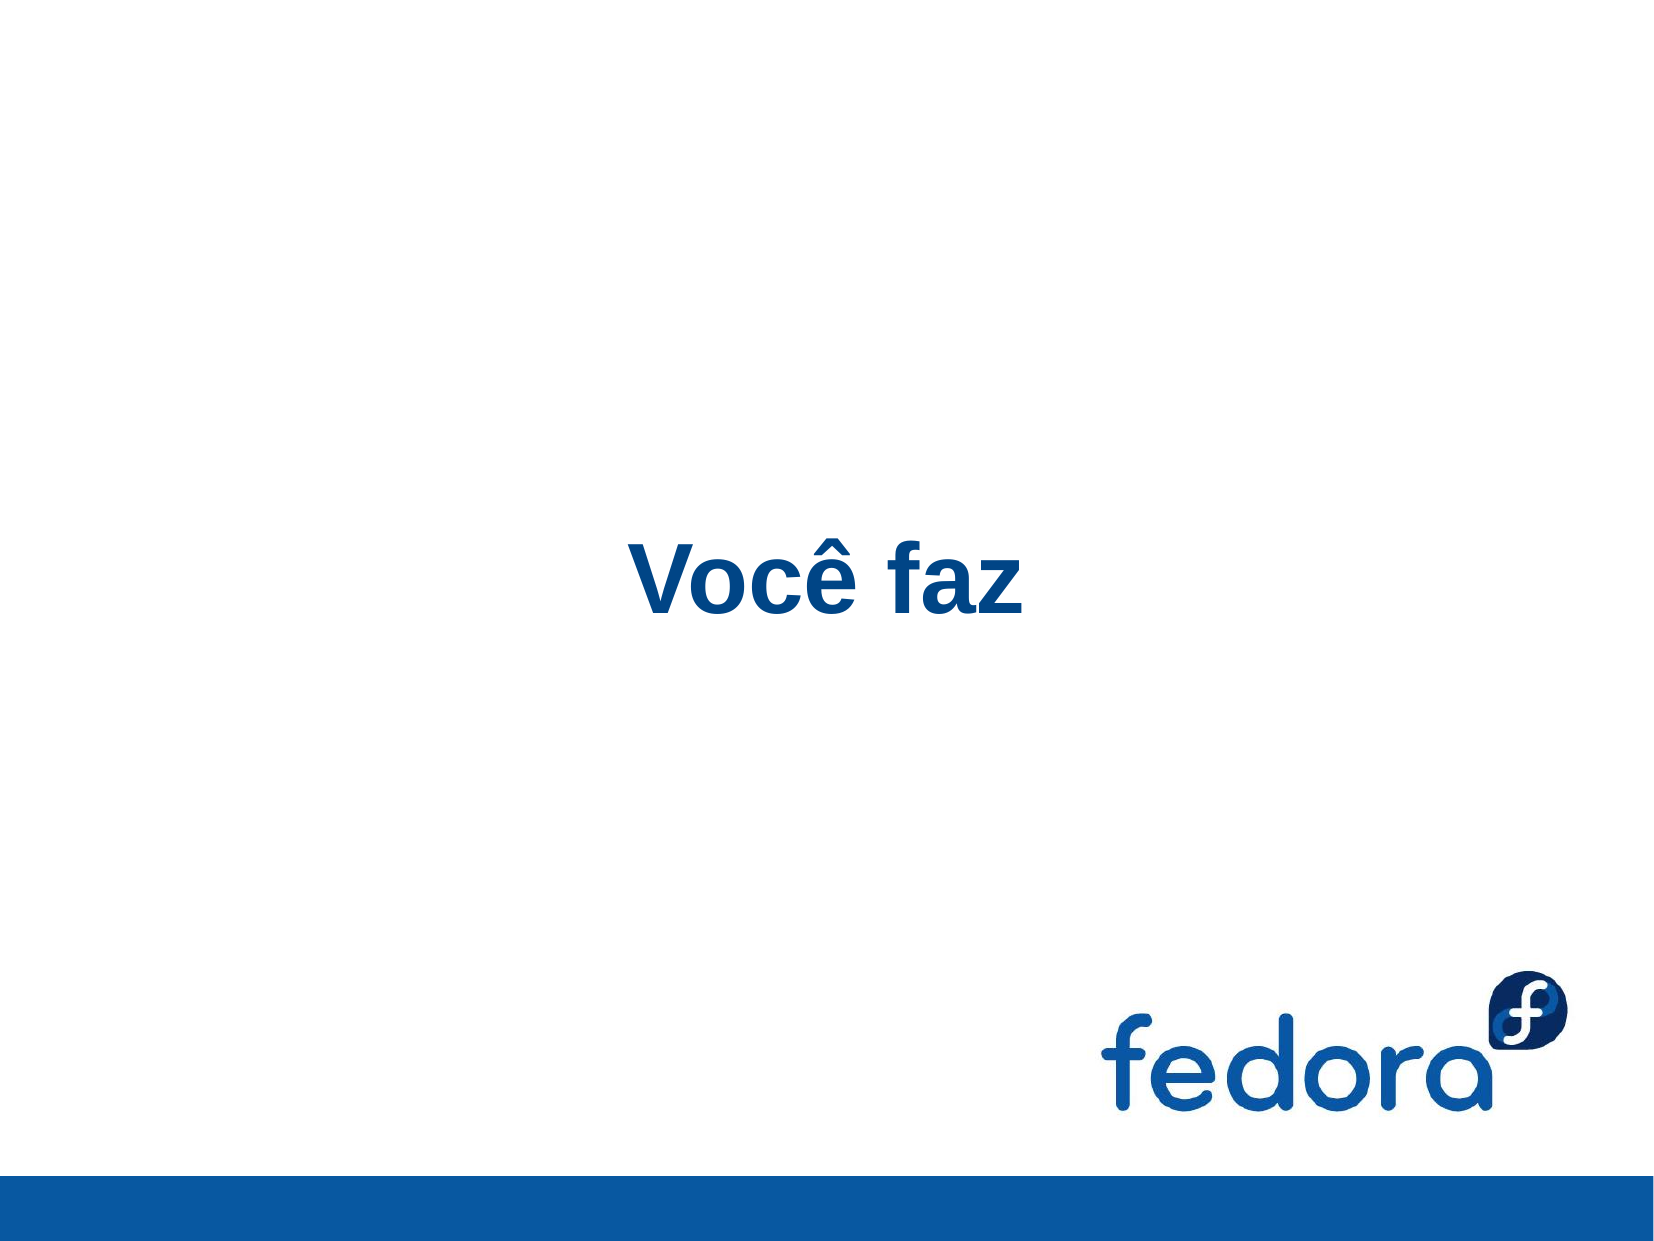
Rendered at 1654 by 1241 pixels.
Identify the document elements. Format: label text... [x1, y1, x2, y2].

title Você faz [82, 49, 1571, 1109]
picture [0, 1176, 1654, 1241]
picture [1087, 958, 1576, 1125]
